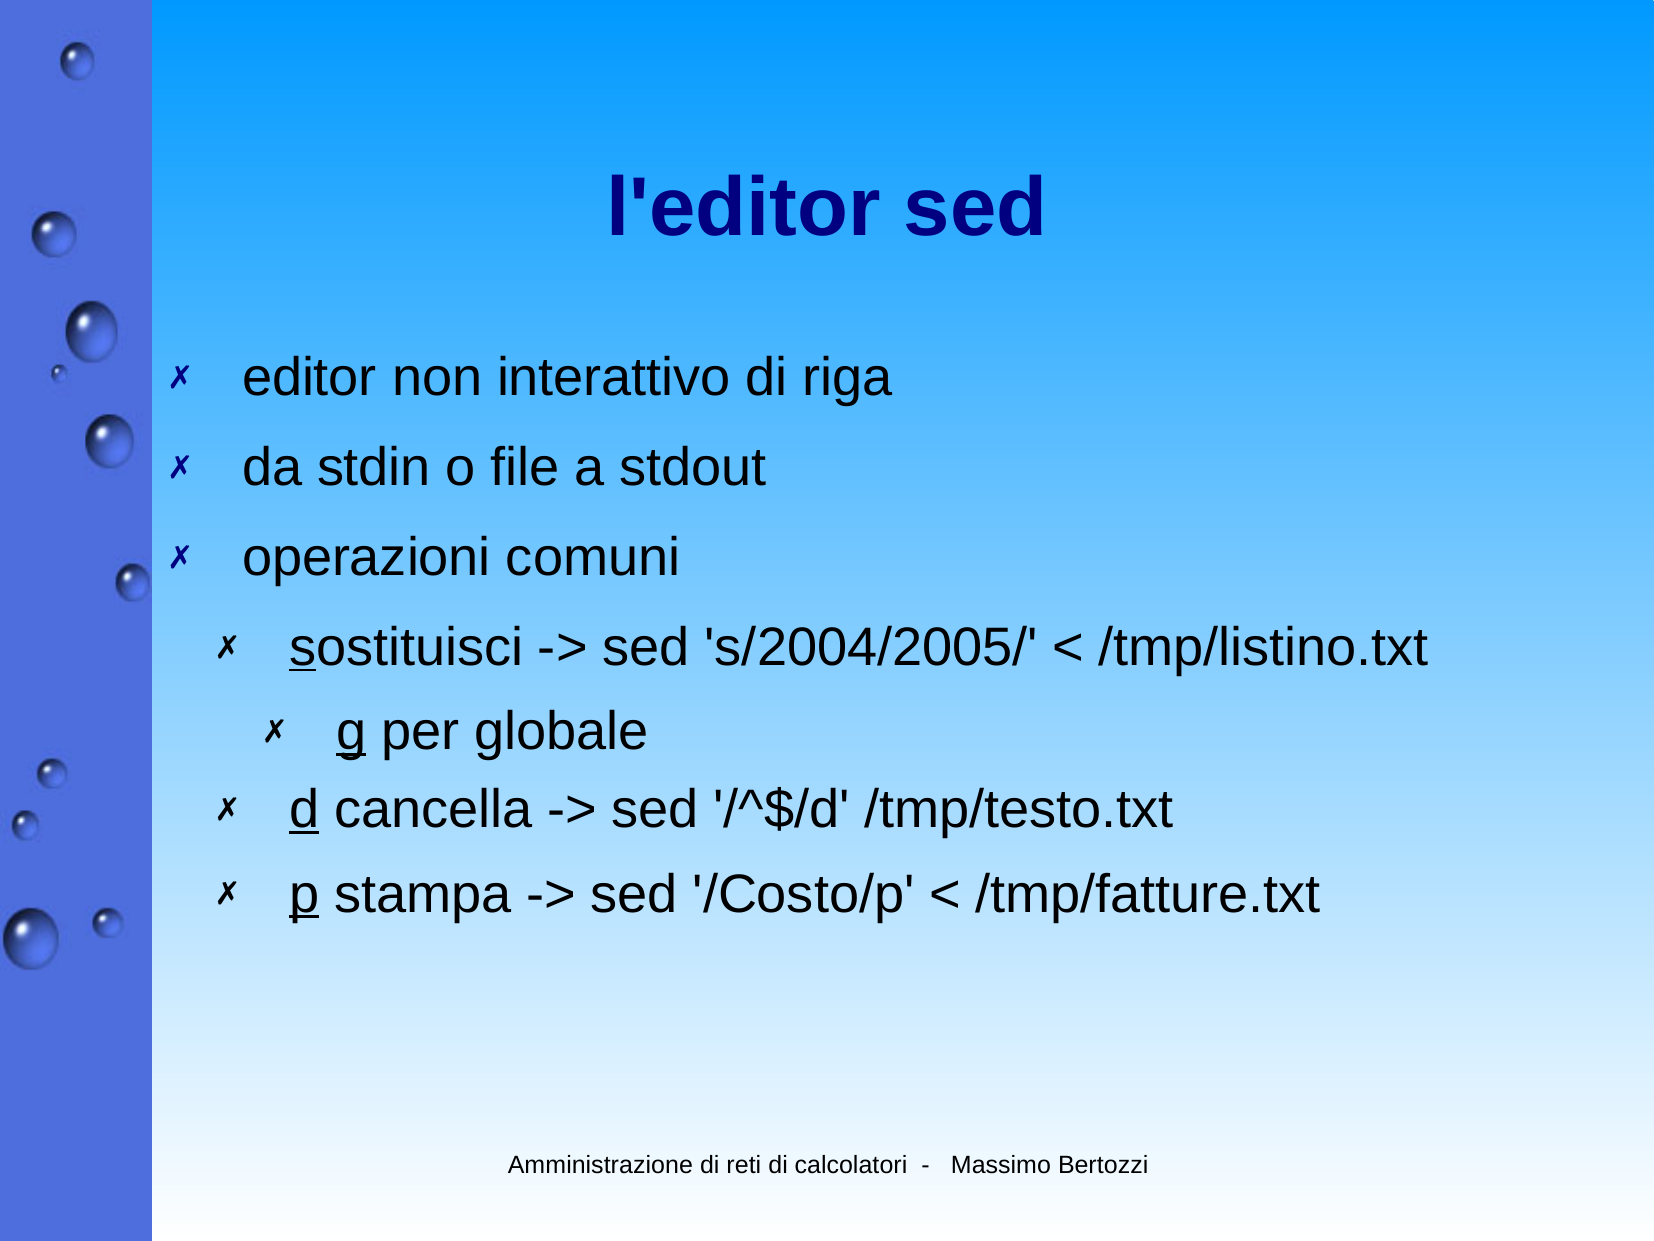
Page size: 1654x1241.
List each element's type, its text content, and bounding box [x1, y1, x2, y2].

title l'editor sed [121, 102, 1534, 311]
list editor non interattivo di riga da stdin o file a stdout operazioni comuni sostituisci -> sed 's/2004/2005/' < /tmp/listino.txt g per globale d cancella -> sed '/^$/d' /tmp/testo.txt p stampa -> sed '/Costo/p' < /tmp/fatture.txt [159, 346, 1572, 1128]
picture [0, 0, 152, 1241]
